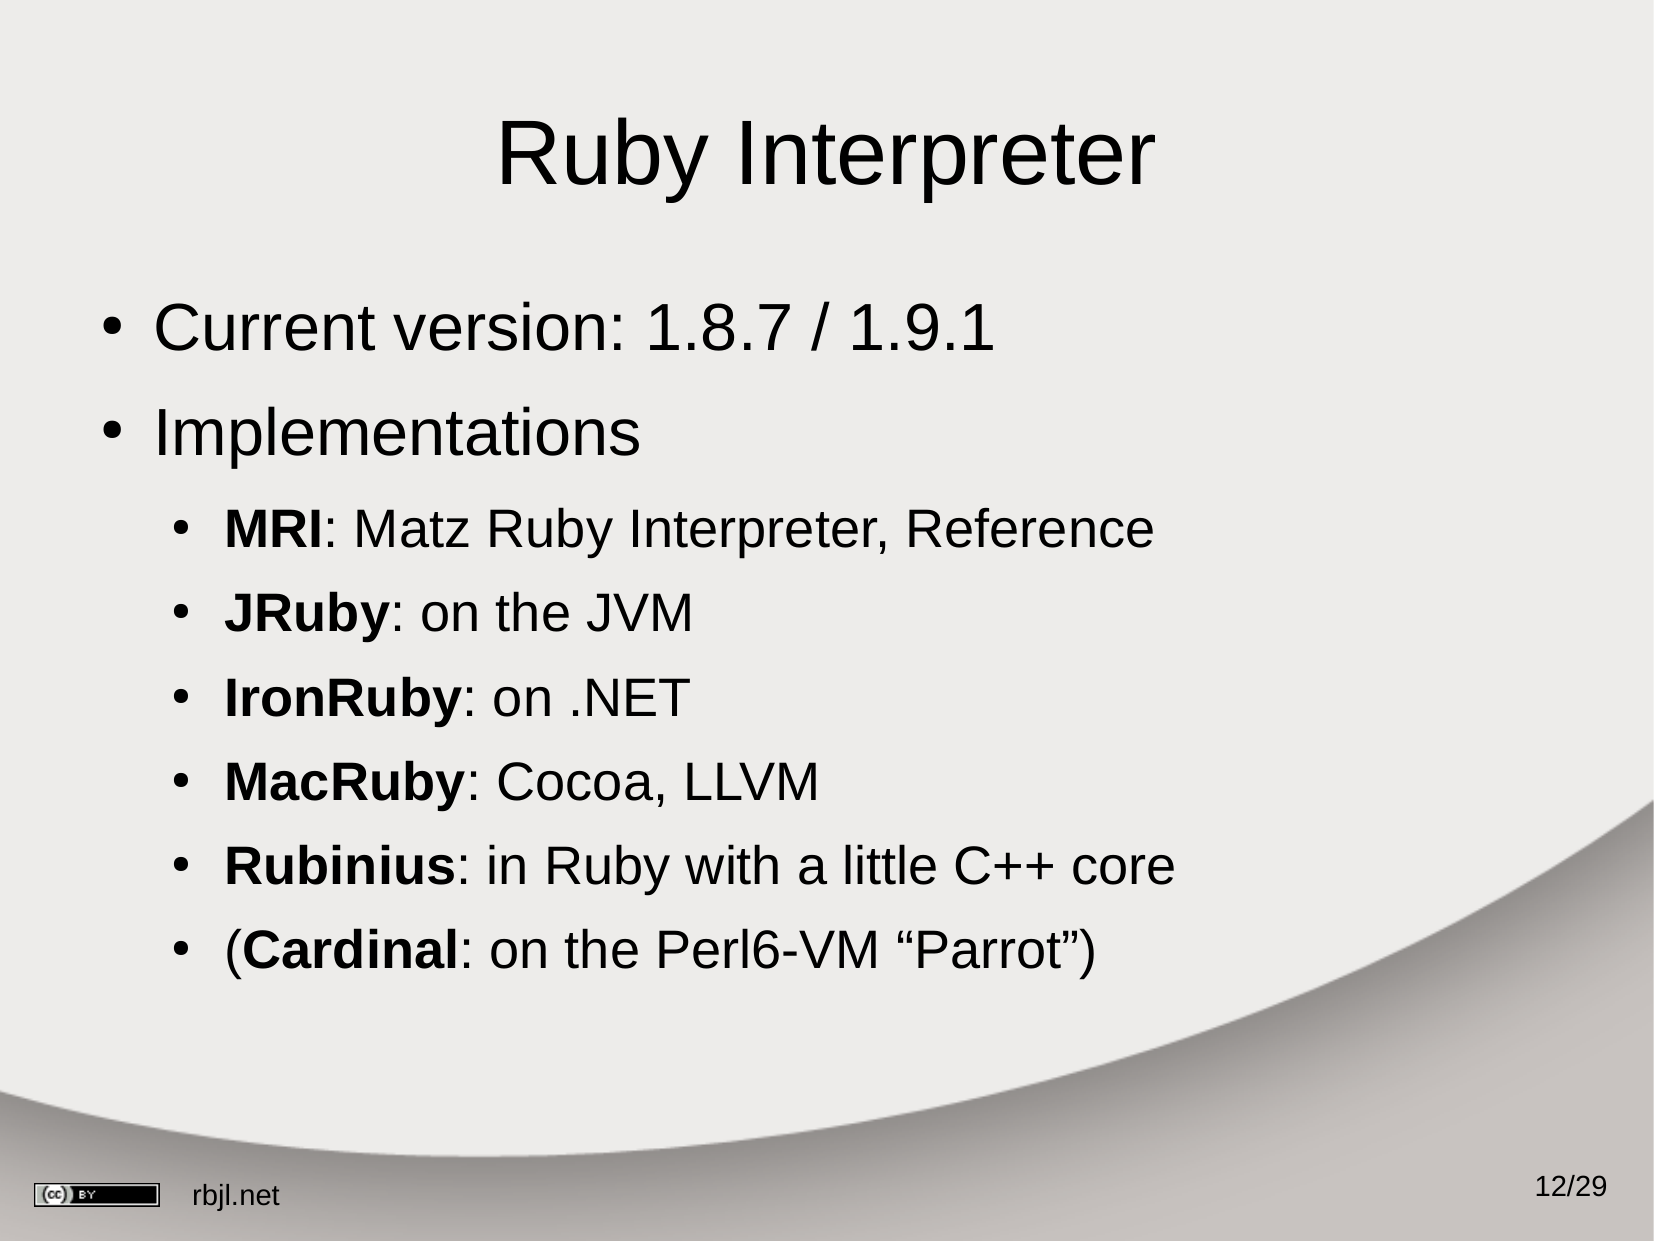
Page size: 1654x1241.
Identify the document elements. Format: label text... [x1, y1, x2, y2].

list Current version: 1.8.7 / 1.9.1 Implementations MRI: Matz Ruby Interpreter, Reference JRuby: on the JVM IronRuby: on .NET MacRuby: Cocoa, LLVM Rubinius: in Ruby with a little C++ core (Cardinal: on the Perl6-VM “Parrot”) [82, 290, 1571, 1109]
picture [0, 0, 1654, 1241]
title Ruby Interpreter [82, 49, 1571, 257]
